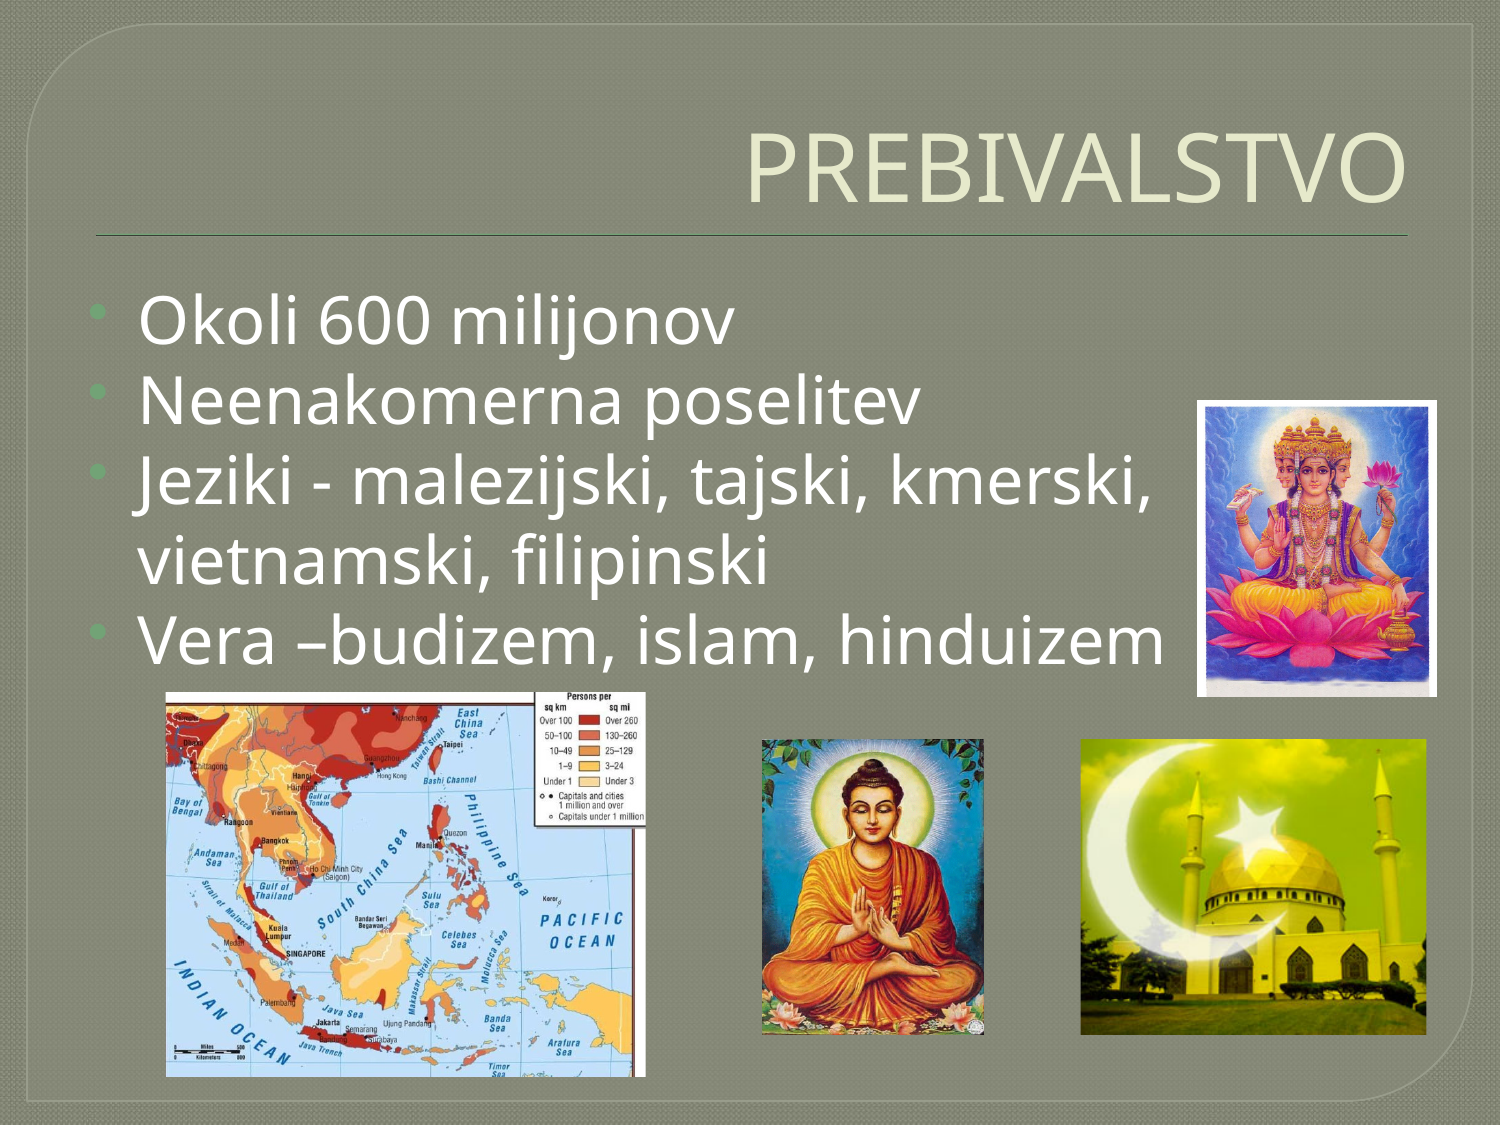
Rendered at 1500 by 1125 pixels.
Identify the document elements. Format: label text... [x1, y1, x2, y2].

title PREBIVALSTVO [75, 41, 1425, 230]
picture [0, 0, 1500, 1125]
list Okoli 600 milijonov Neenakomerna poselitev Jeziki - malezijski, tajski, kmerski, vietnamski, filipinski Vera –budizem, islam, hinduizem [75, 270, 1425, 1013]
